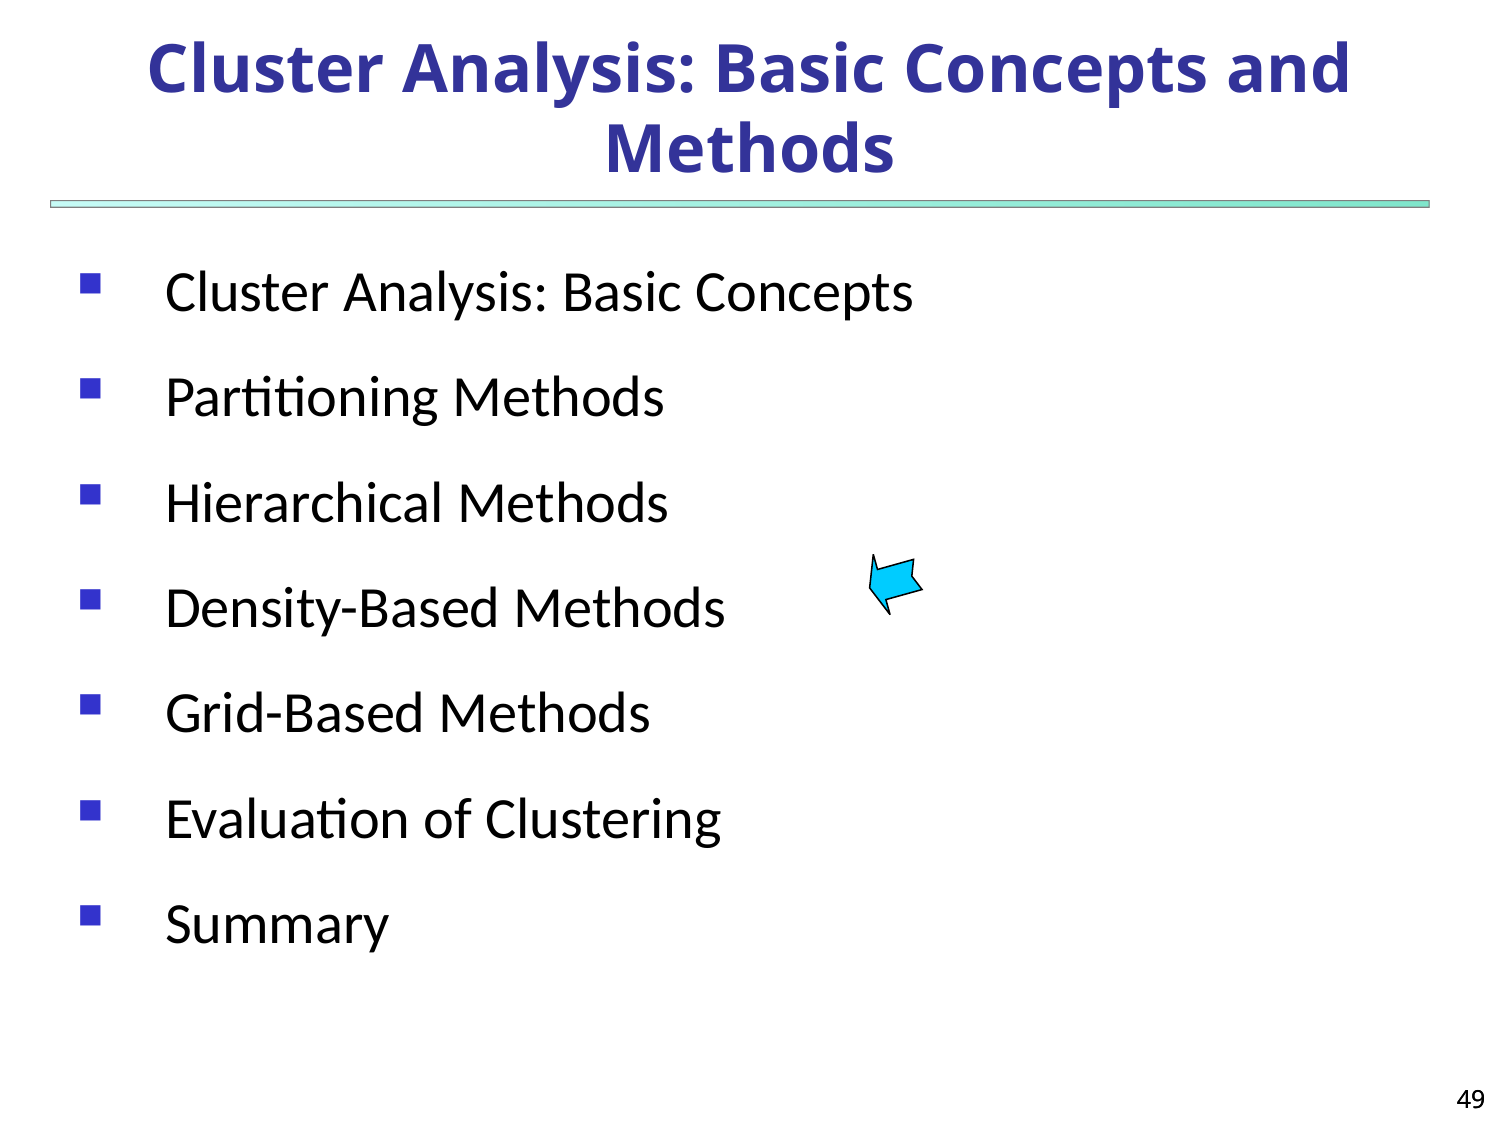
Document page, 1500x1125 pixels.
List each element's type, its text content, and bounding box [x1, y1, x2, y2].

text_box [869, 554, 923, 615]
text_box <number> [1187, 1062, 1500, 1125]
title Cluster Analysis: Basic Concepts and Methods [0, 18, 1500, 194]
list Cluster Analysis: Basic Concepts Partitioning Methods Hierarchical Methods Density-Based Methods Grid-Based Methods Evaluation of Clustering Summary [62, 224, 1412, 1075]
